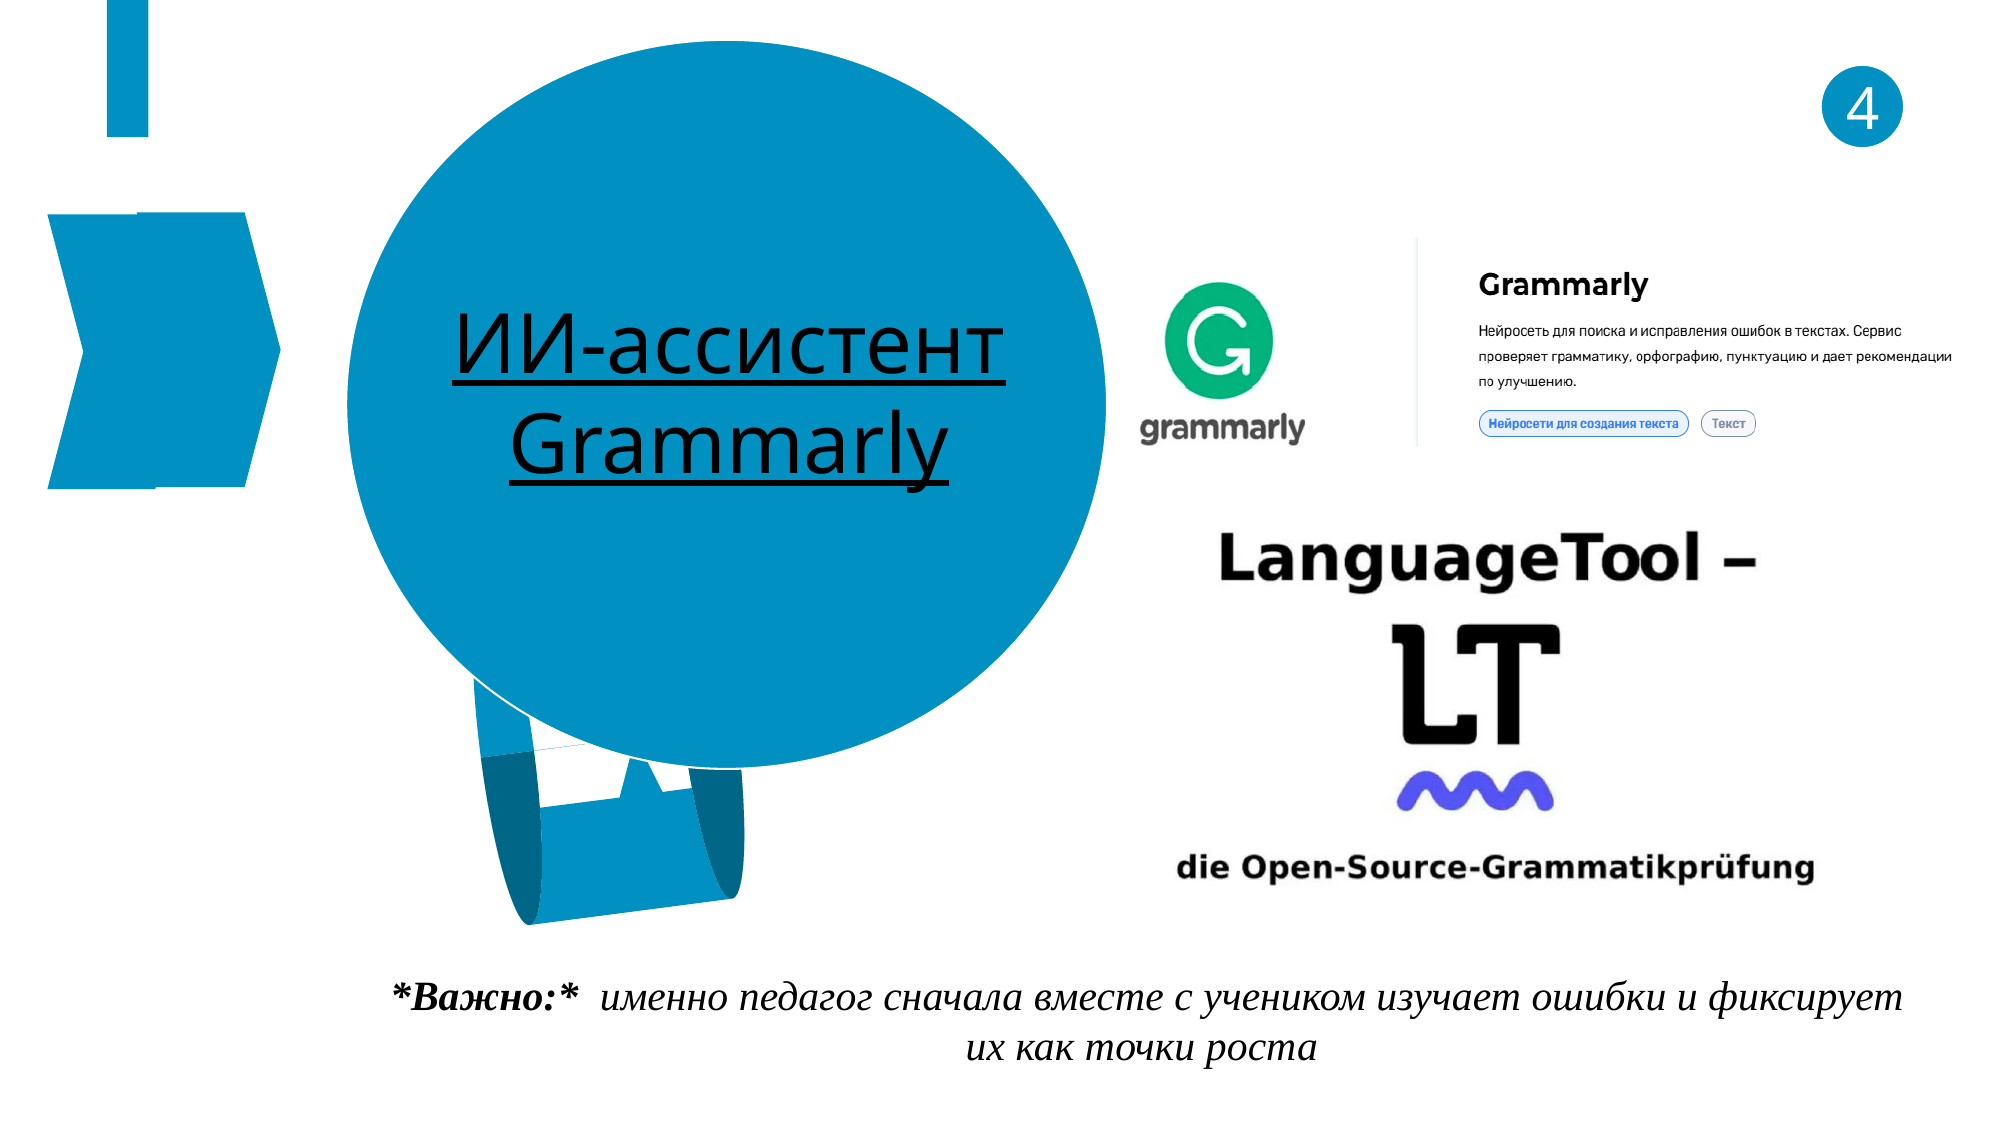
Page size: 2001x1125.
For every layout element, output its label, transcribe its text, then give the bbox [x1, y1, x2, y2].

text_box 4 [1819, 63, 1906, 150]
picture [1110, 237, 2000, 447]
text_box [47, 212, 281, 490]
text_box [346, 39, 1107, 926]
text_box ИИ-ассистент Grammarly [385, 282, 1073, 498]
text_box [106, 0, 149, 138]
text_box *Важно:* именно педагог сначала вместе с учеником изучает ошибки и фиксирует их как точки роста [353, 961, 1931, 1077]
picture [1152, 515, 1850, 895]
